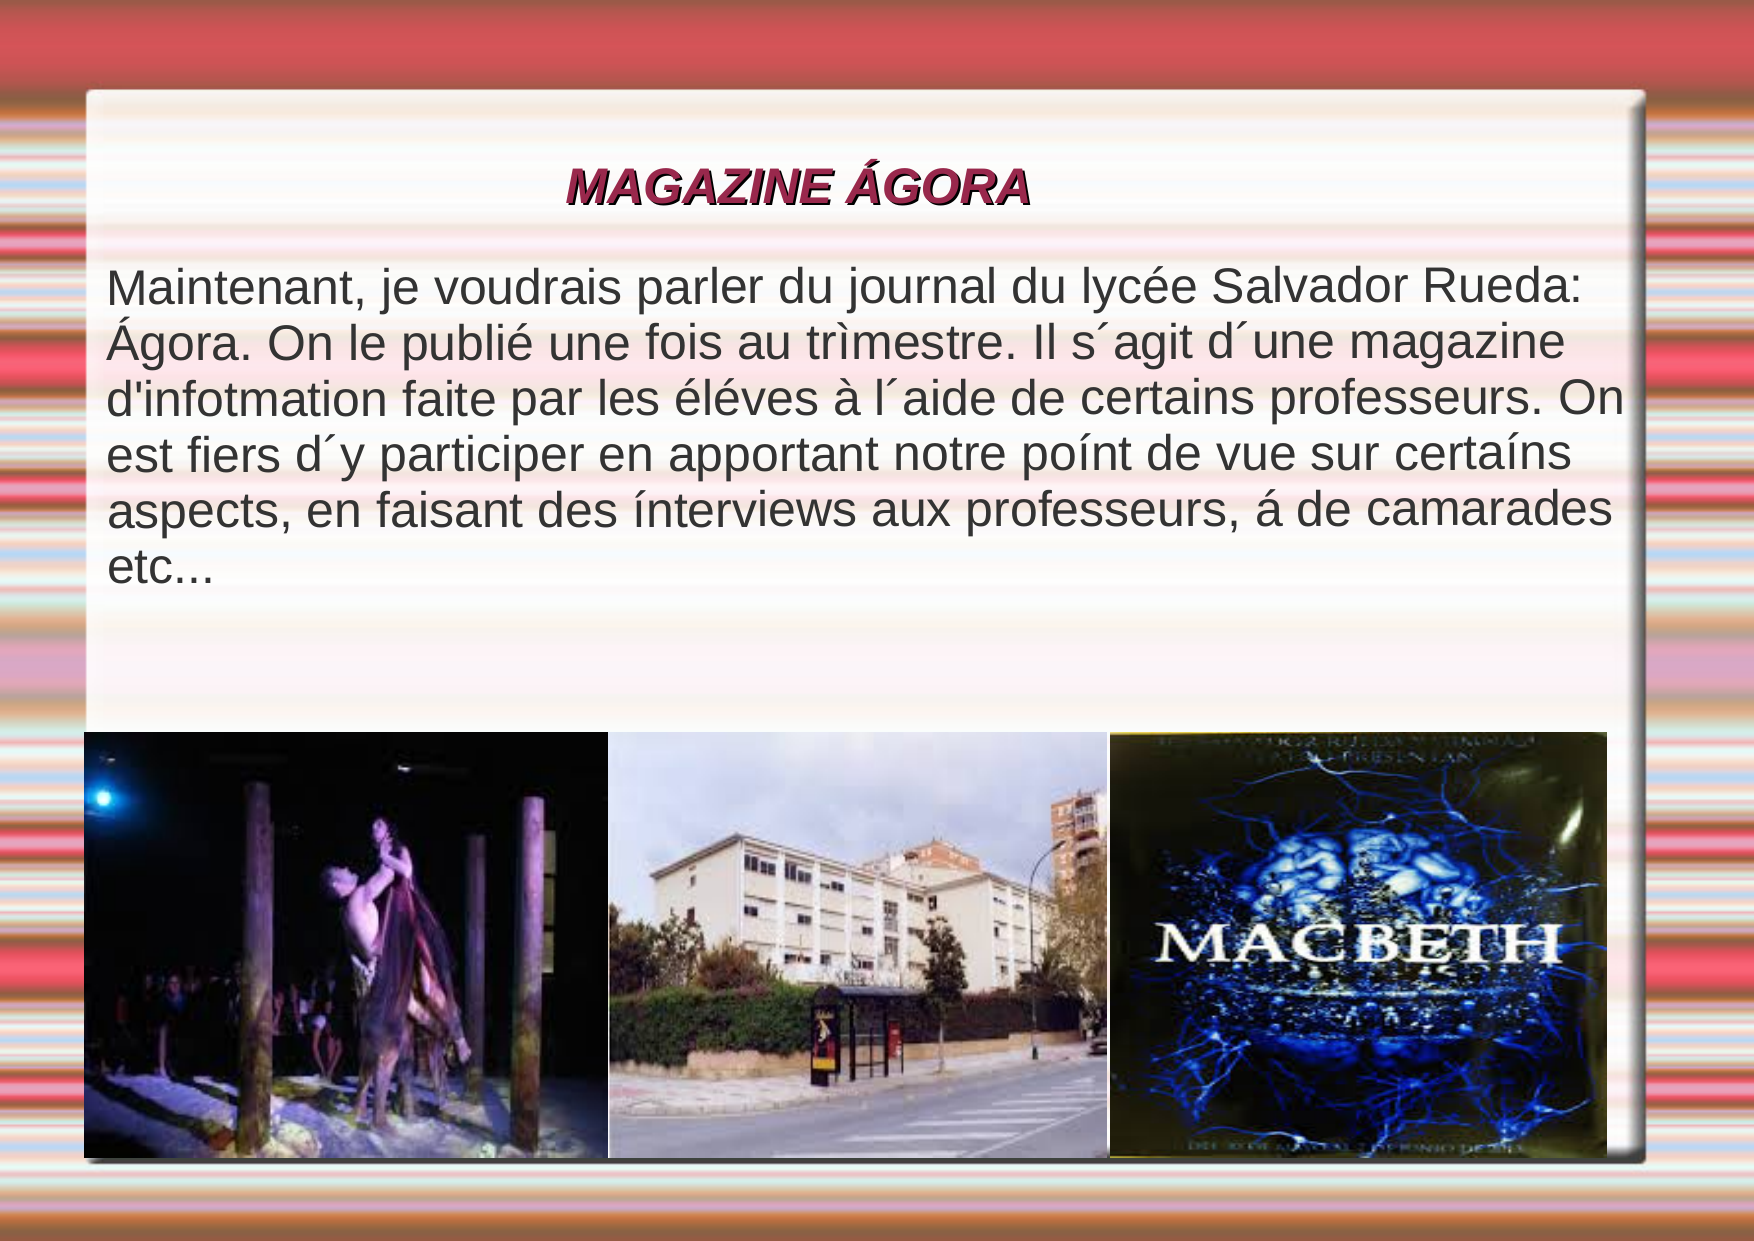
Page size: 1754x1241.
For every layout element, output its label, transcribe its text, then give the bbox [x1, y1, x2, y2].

title MAGAZINE ÁGORA [84, 94, 1583, 278]
list Maintenant, je voudrais parler du journal du lycée Salvador Rueda: Ágora. On le publié une fois au trìmestre. Il s´agit d´une magazine d'infotmation faite par les éléves à l´aide de certains professeurs. On est fiers d´y participer en apportant notre poínt de vue sur certaíns aspects, en faisant des ínterviews aux professeurs, á de camarades etc... [106, 255, 1628, 1126]
picture [0, 0, 1754, 1241]
